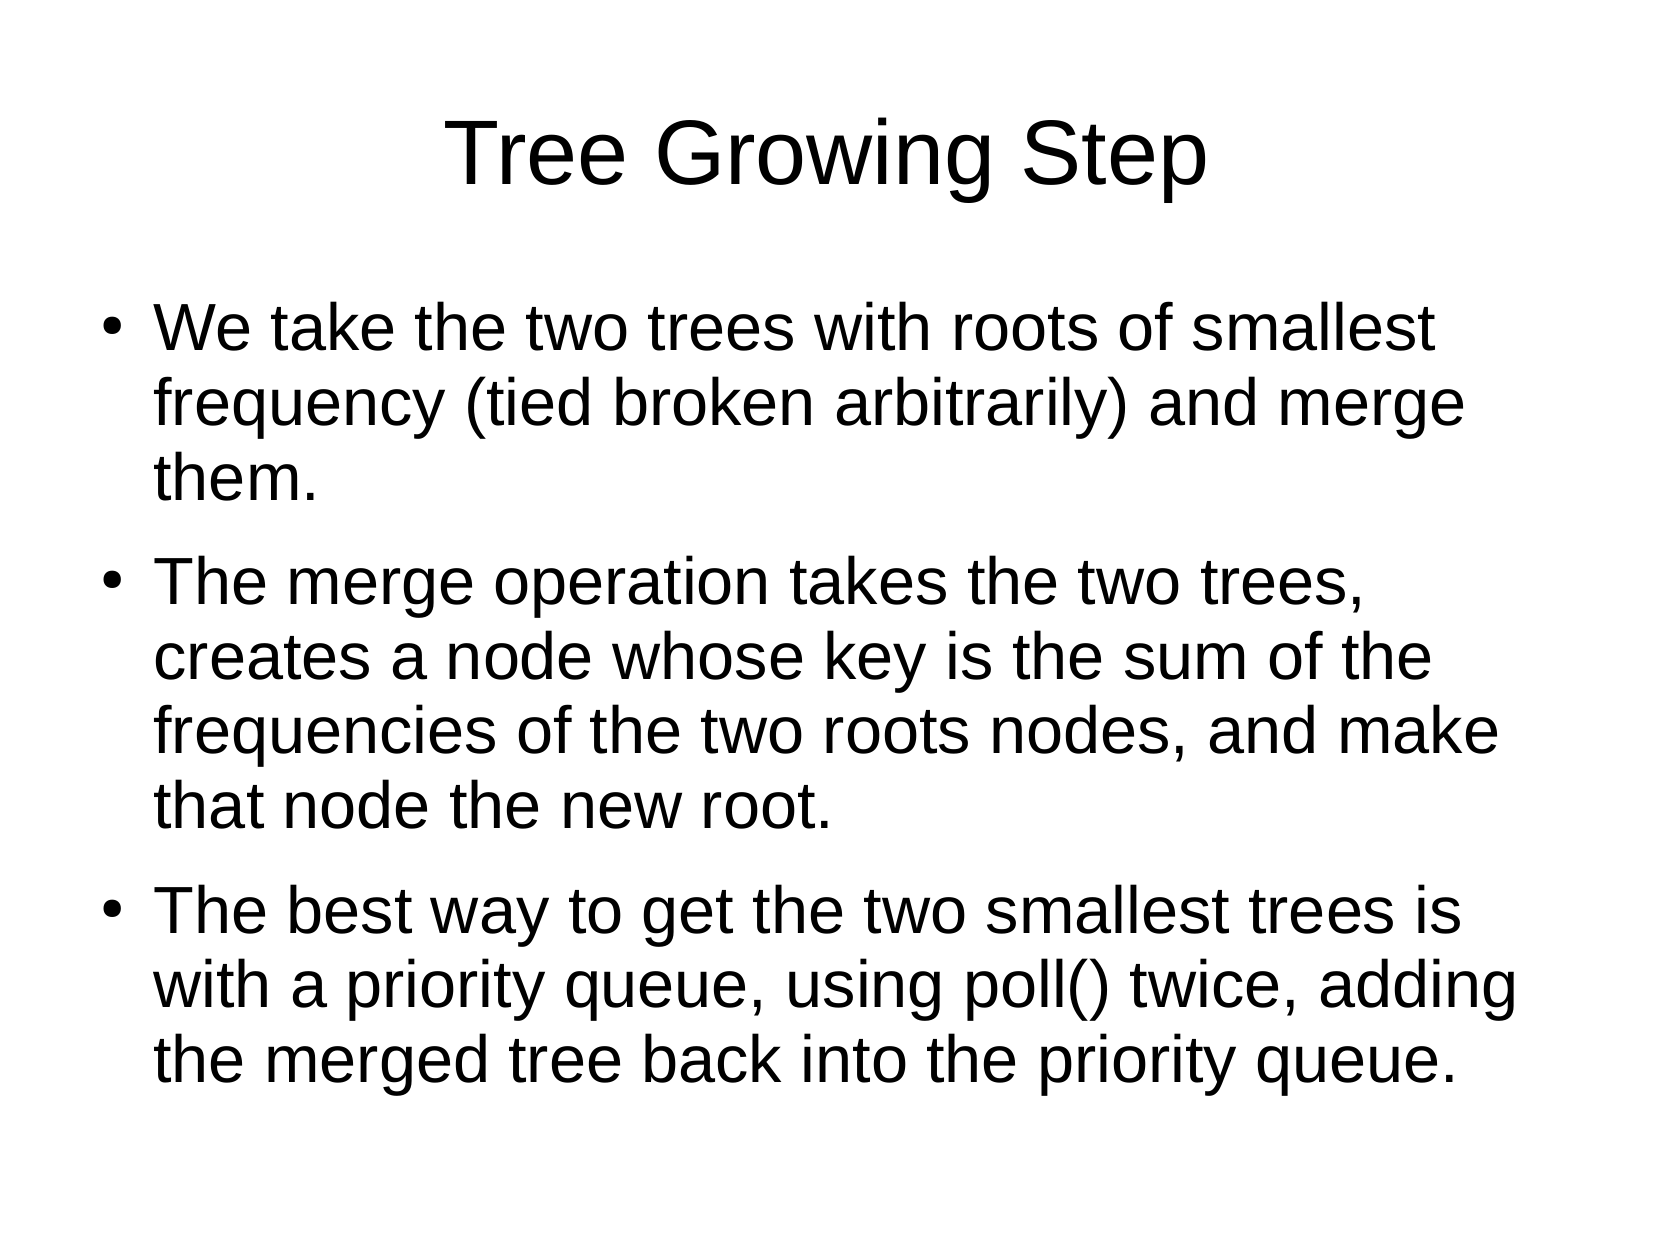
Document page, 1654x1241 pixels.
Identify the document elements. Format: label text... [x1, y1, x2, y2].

list We take the two trees with roots of smallest frequency (tied broken arbitrarily) and merge them. The merge operation takes the two trees, creates a node whose key is the sum of the frequencies of the two roots nodes, and make that node the new root. The best way to get the two smallest trees is with a priority queue, using poll() twice, adding the merged tree back into the priority queue. [82, 290, 1571, 1192]
title Tree Growing Step [82, 56, 1571, 250]
